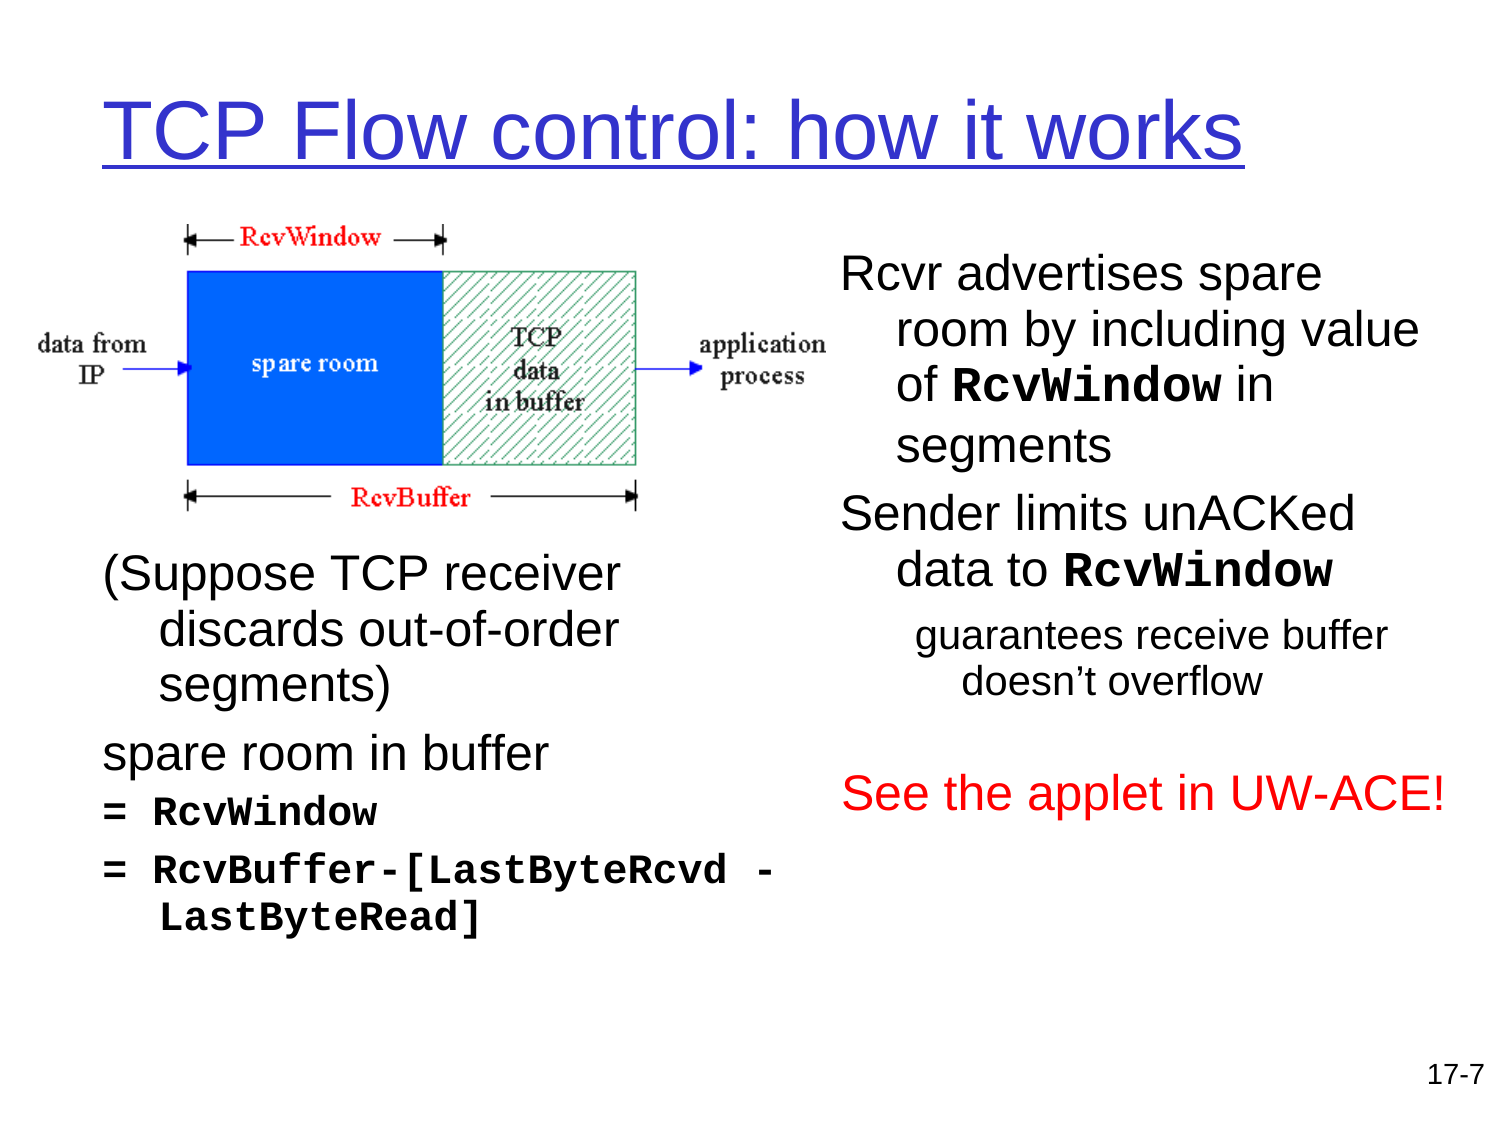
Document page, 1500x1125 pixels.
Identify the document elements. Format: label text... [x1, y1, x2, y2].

picture [37, 224, 826, 513]
list (Suppose TCP receiver discards out-of-order segments) spare room in buffer = RcvWindow = RcvBuffer-[LastByteRcvd - LastByteRead] [87, 537, 800, 1026]
title TCP Flow control: how it works [87, 37, 1363, 225]
list Rcvr advertises spare room by including value of RcvWindow in segments Sender limits unACKed data to RcvWindow guarantees receive buffer doesn’t overflow See the applet in UW-ACE! [824, 237, 1463, 1000]
